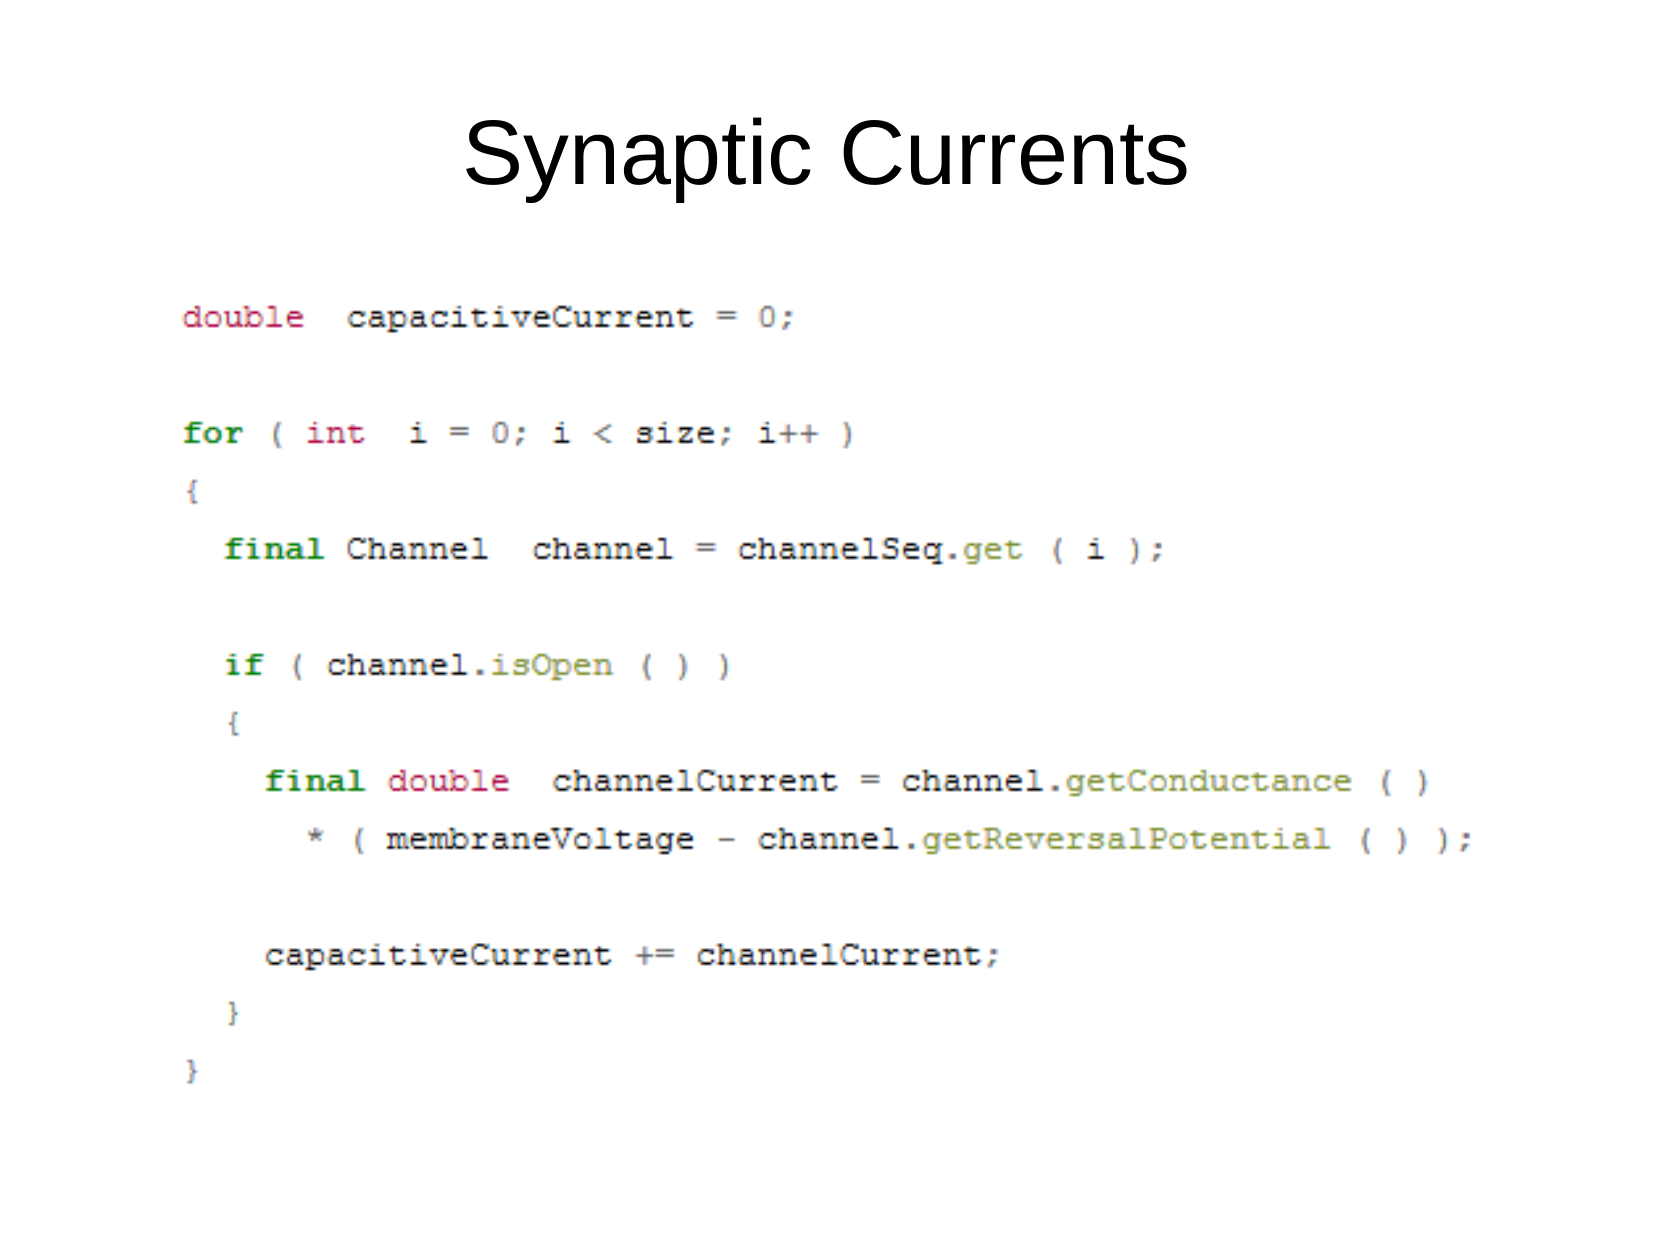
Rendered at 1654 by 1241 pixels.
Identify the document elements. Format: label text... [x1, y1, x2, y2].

picture [151, 283, 1502, 1108]
title Synaptic Currents [82, 49, 1571, 257]
